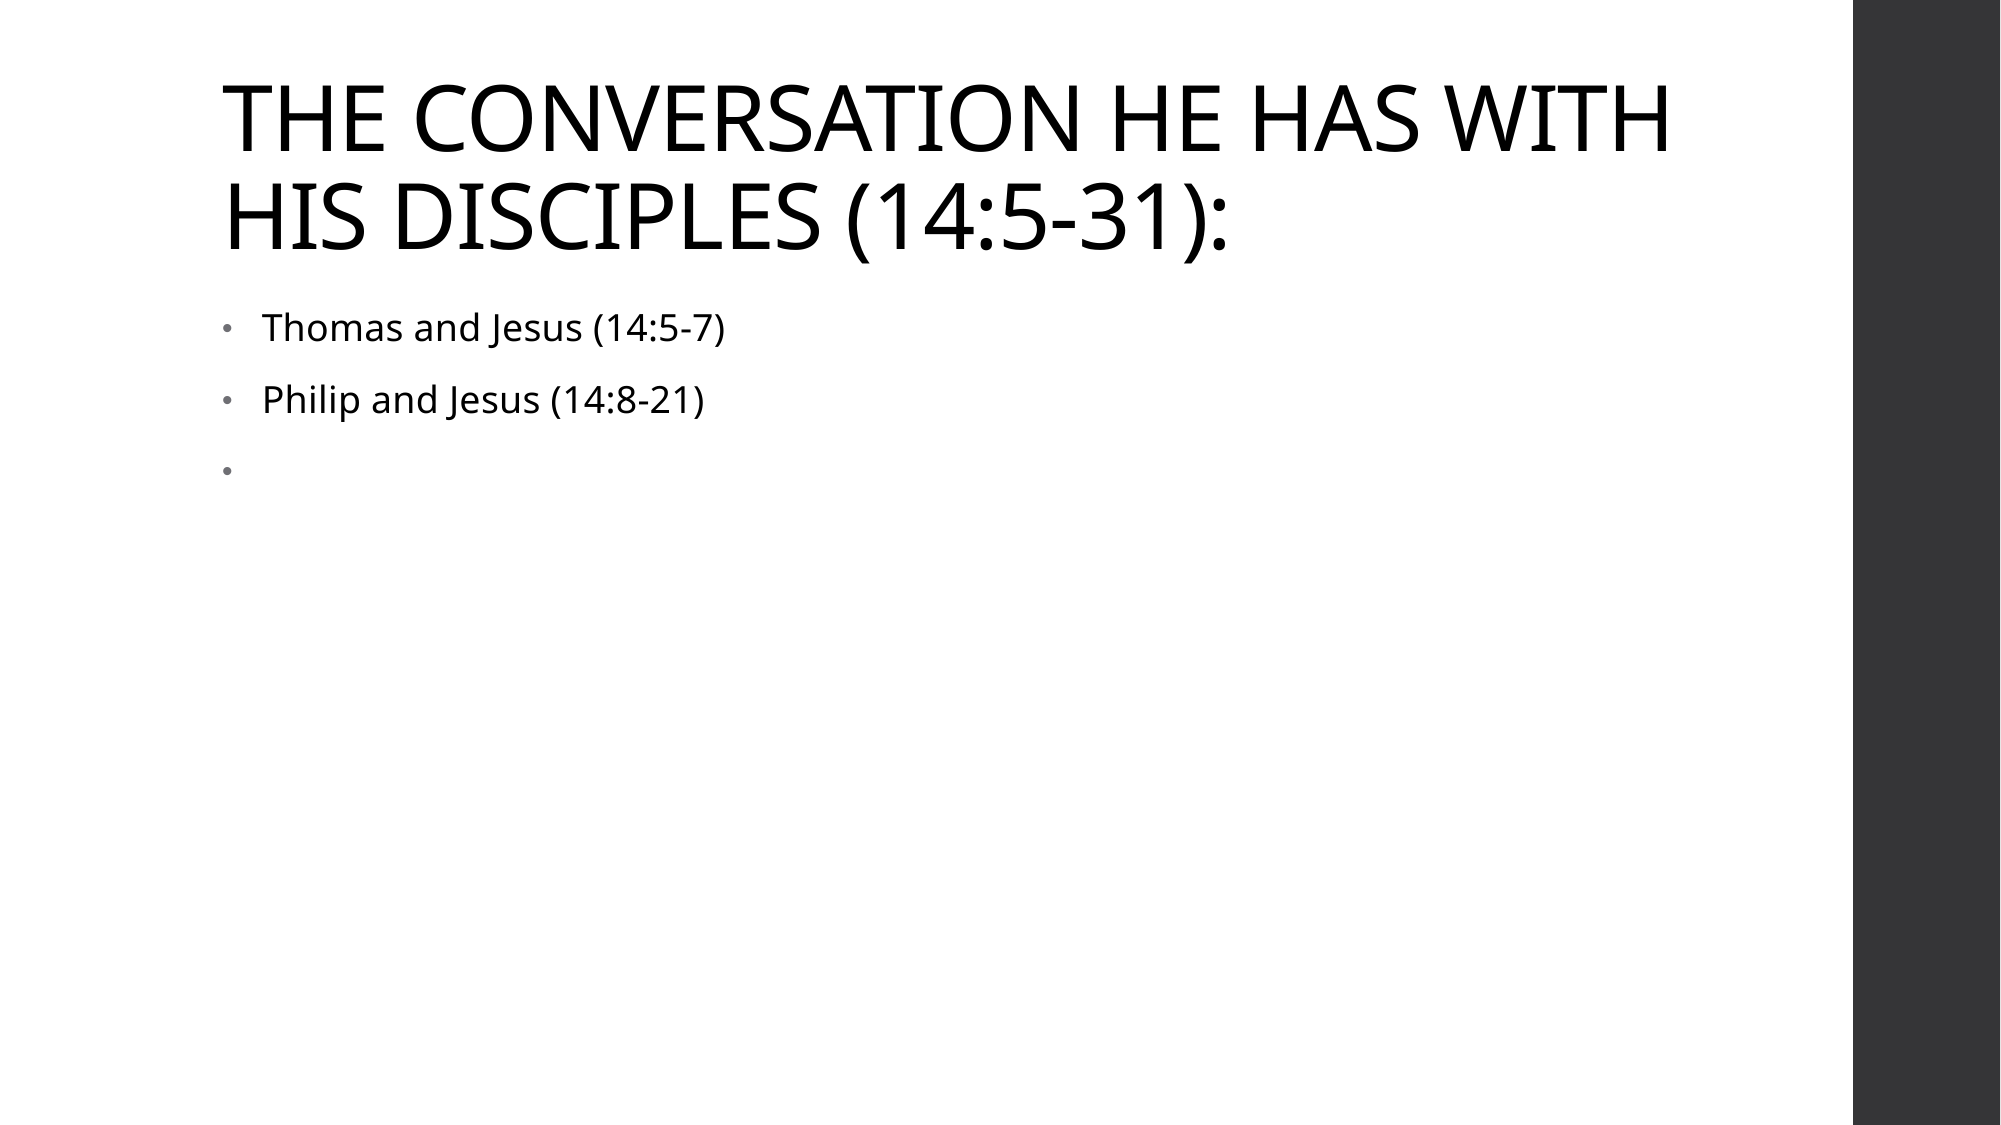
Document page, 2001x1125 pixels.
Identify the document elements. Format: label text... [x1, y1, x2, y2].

list Thomas and Jesus (14:5-7) Philip and Jesus (14:8-21) [206, 299, 1617, 1014]
title THE CONVERSATION HE HAS WITH HIS DISCIPLES (14:5-31): [206, 60, 1797, 278]
